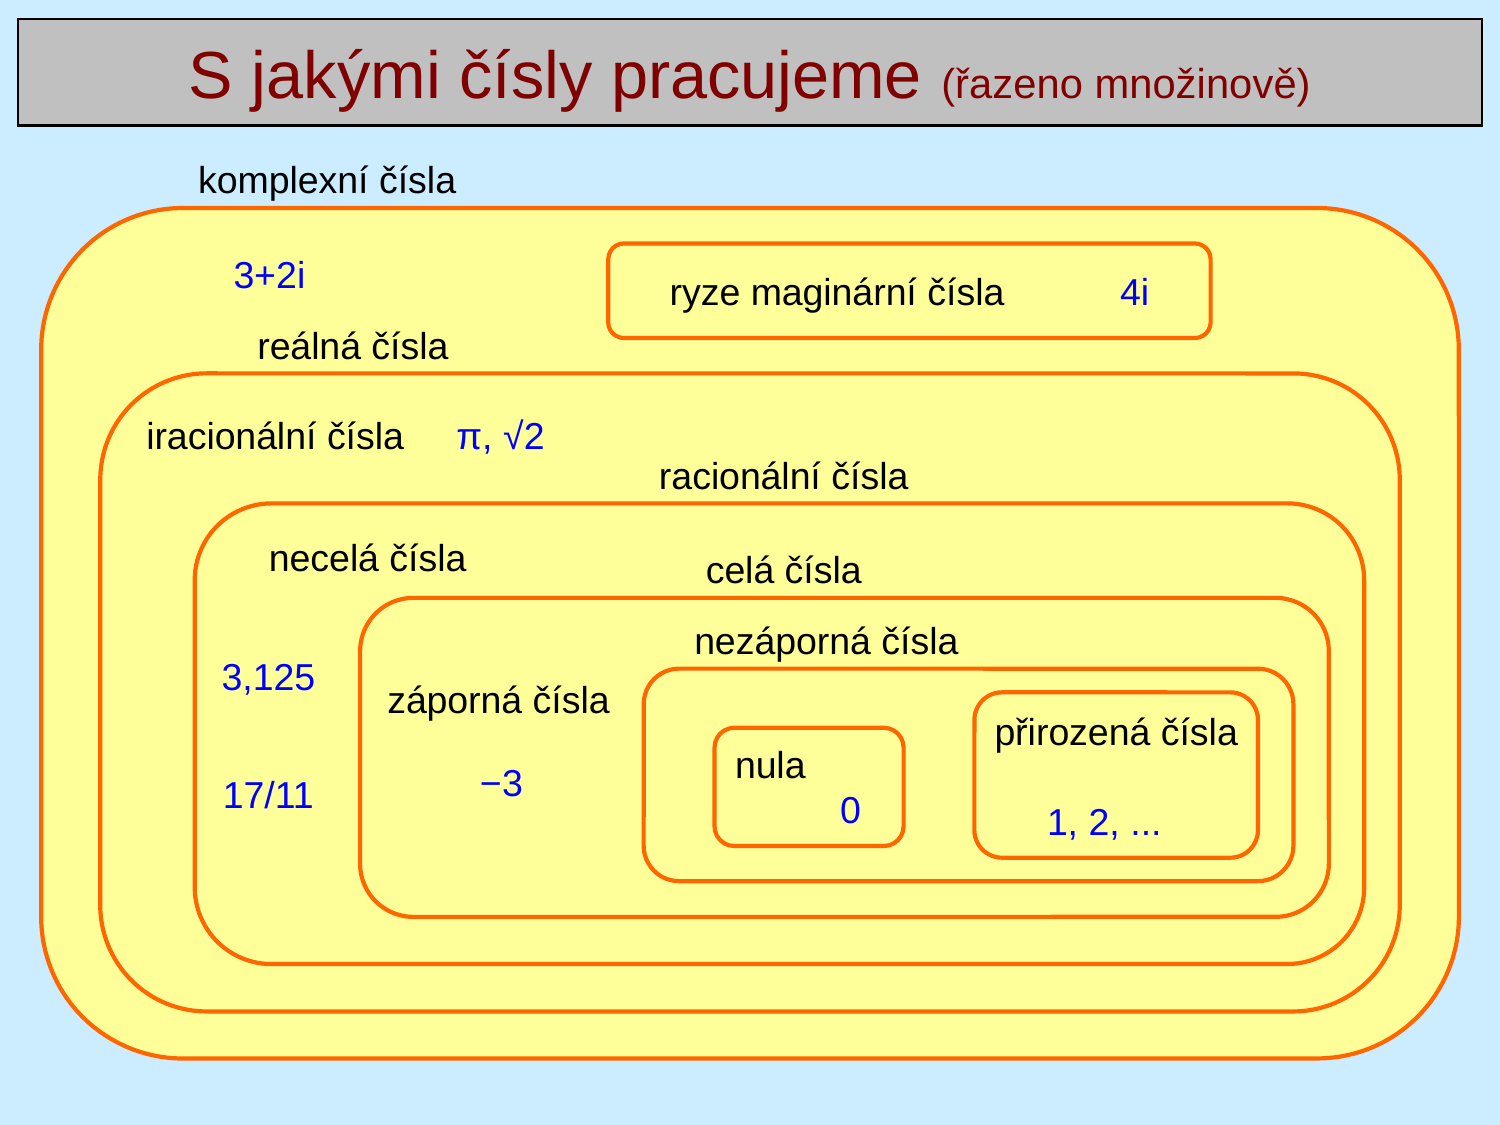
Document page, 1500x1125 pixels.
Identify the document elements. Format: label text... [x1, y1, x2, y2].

text_box iracionální čísla π, √2 [100, 373, 1400, 1012]
text_box ryze maginární čísla 4i [608, 243, 1211, 339]
text_box 3+2i [218, 243, 321, 304]
text_box komplexní čísla [183, 148, 492, 209]
text_box 1, 2, ... [643, 668, 1294, 882]
text_box nula 0 [714, 727, 904, 847]
text_box racionální čísla [644, 444, 924, 505]
text_box celá čísla [691, 538, 877, 599]
text_box reálná čísla [242, 314, 464, 375]
text_box 17/11 [208, 763, 329, 824]
text_box přirozená čísla 1, 2, ... [974, 692, 1258, 858]
text_box záporná čísla [372, 668, 625, 729]
text_box −3 [454, 751, 549, 812]
text_box necelá čísla [254, 527, 482, 587]
title S jakými čísly pracujeme (řazeno množinově) [17, 19, 1483, 126]
text_box [41, 207, 1459, 1059]
text_box 3,125 [206, 645, 331, 706]
text_box nezáporná čísla [679, 609, 974, 670]
